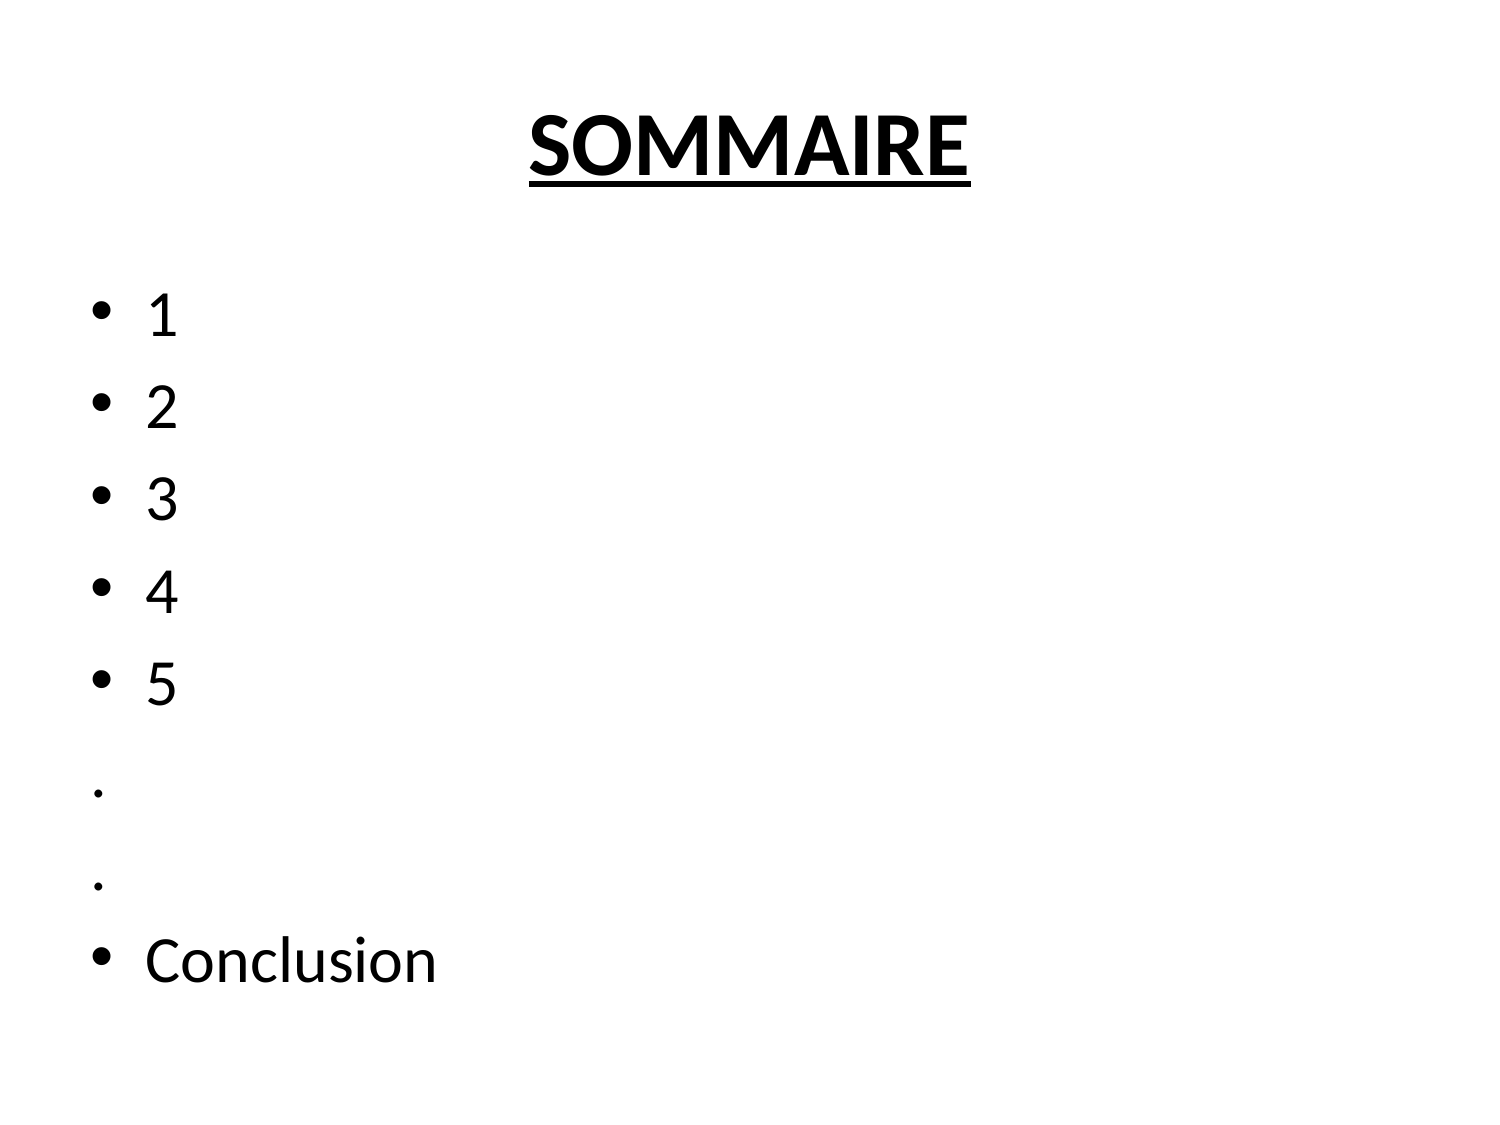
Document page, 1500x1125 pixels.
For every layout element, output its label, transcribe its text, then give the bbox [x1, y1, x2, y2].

title SOMMAIRE [75, 45, 1425, 233]
list 1 2 3 4 5 . . Conclusion [75, 262, 1425, 1005]
